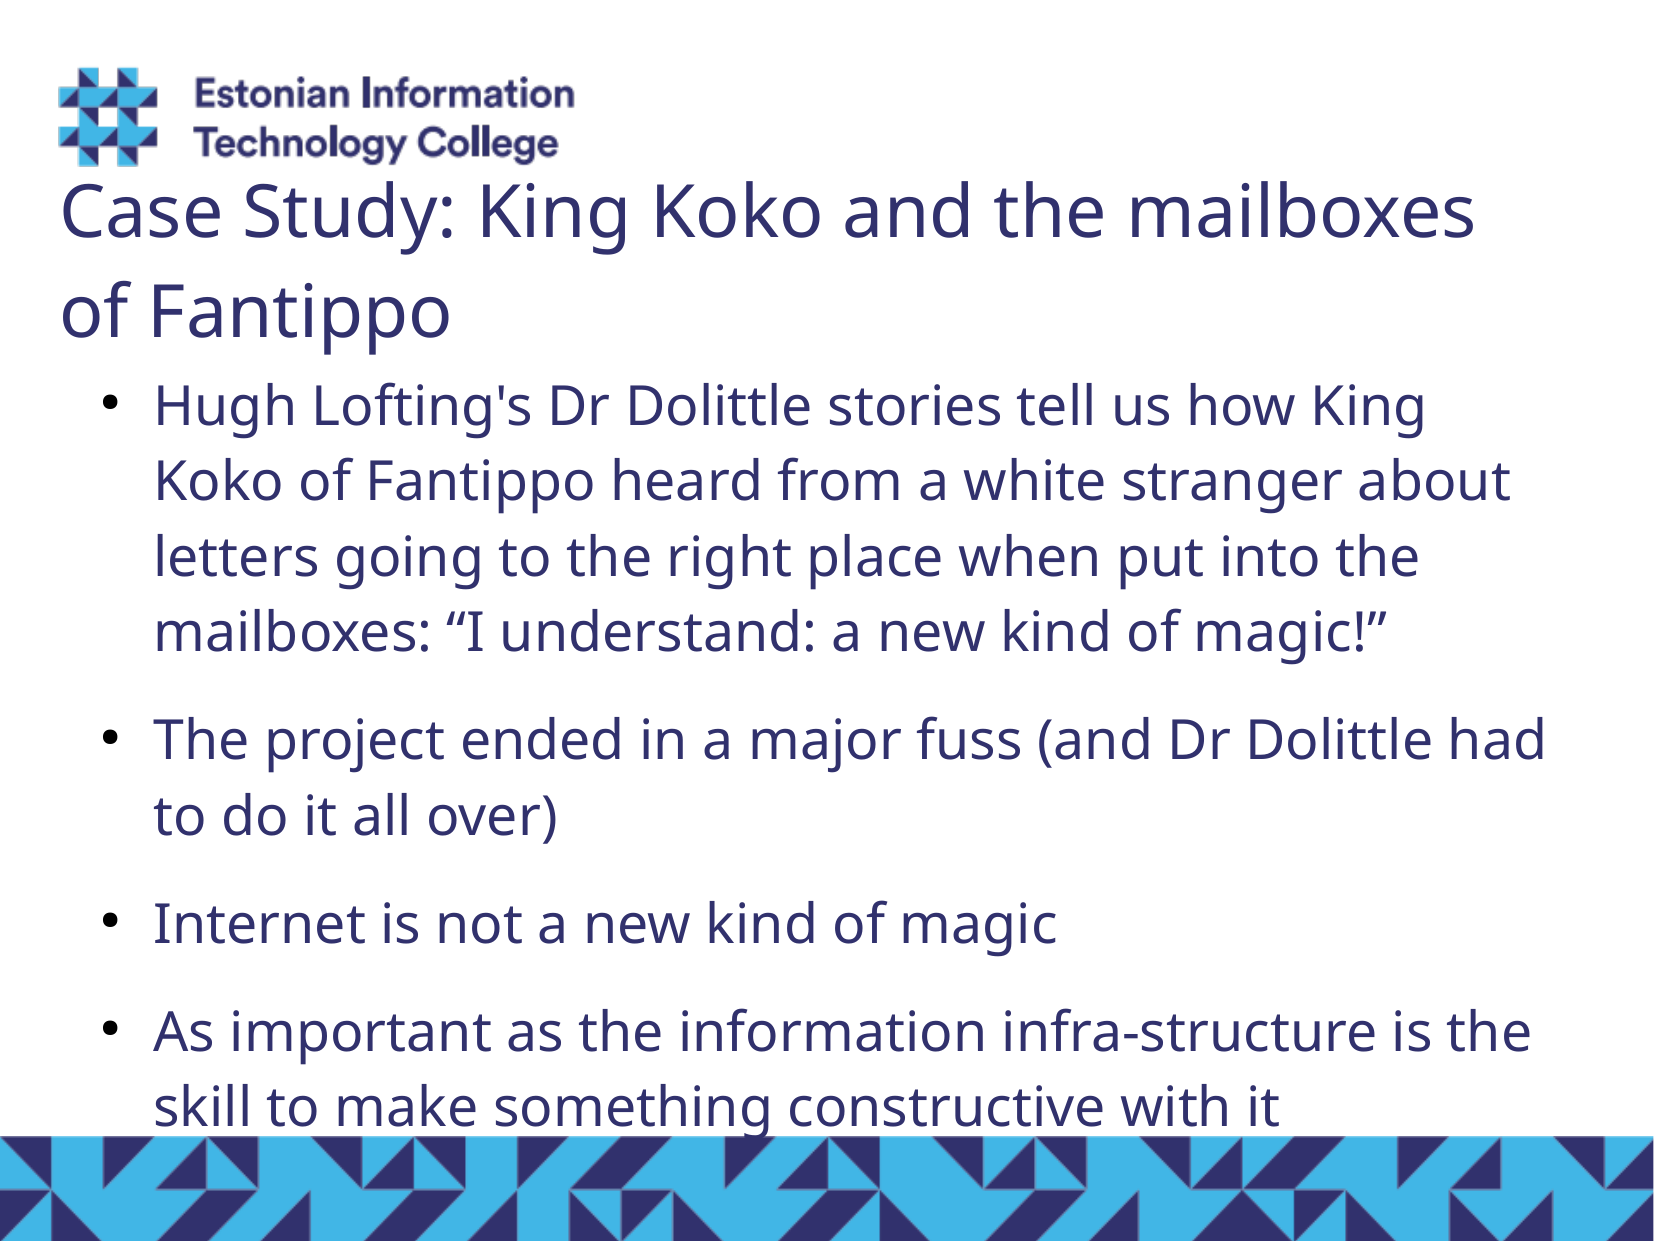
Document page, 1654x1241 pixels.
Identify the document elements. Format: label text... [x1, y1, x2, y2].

list Hugh Lofting's Dr Dolittle stories tell us how King Koko of Fantippo heard from a white stranger about letters going to the right place when put into the mailboxes: “I understand: a new kind of magic!” The project ended in a major fuss (and Dr Dolittle had to do it all over) Internet is not a new kind of magic As important as the information infra-structure is the skill to make something constructive with it [82, 366, 1571, 1241]
title Case Study: King Koko and the mailboxes of Fantippo [59, 152, 1548, 367]
